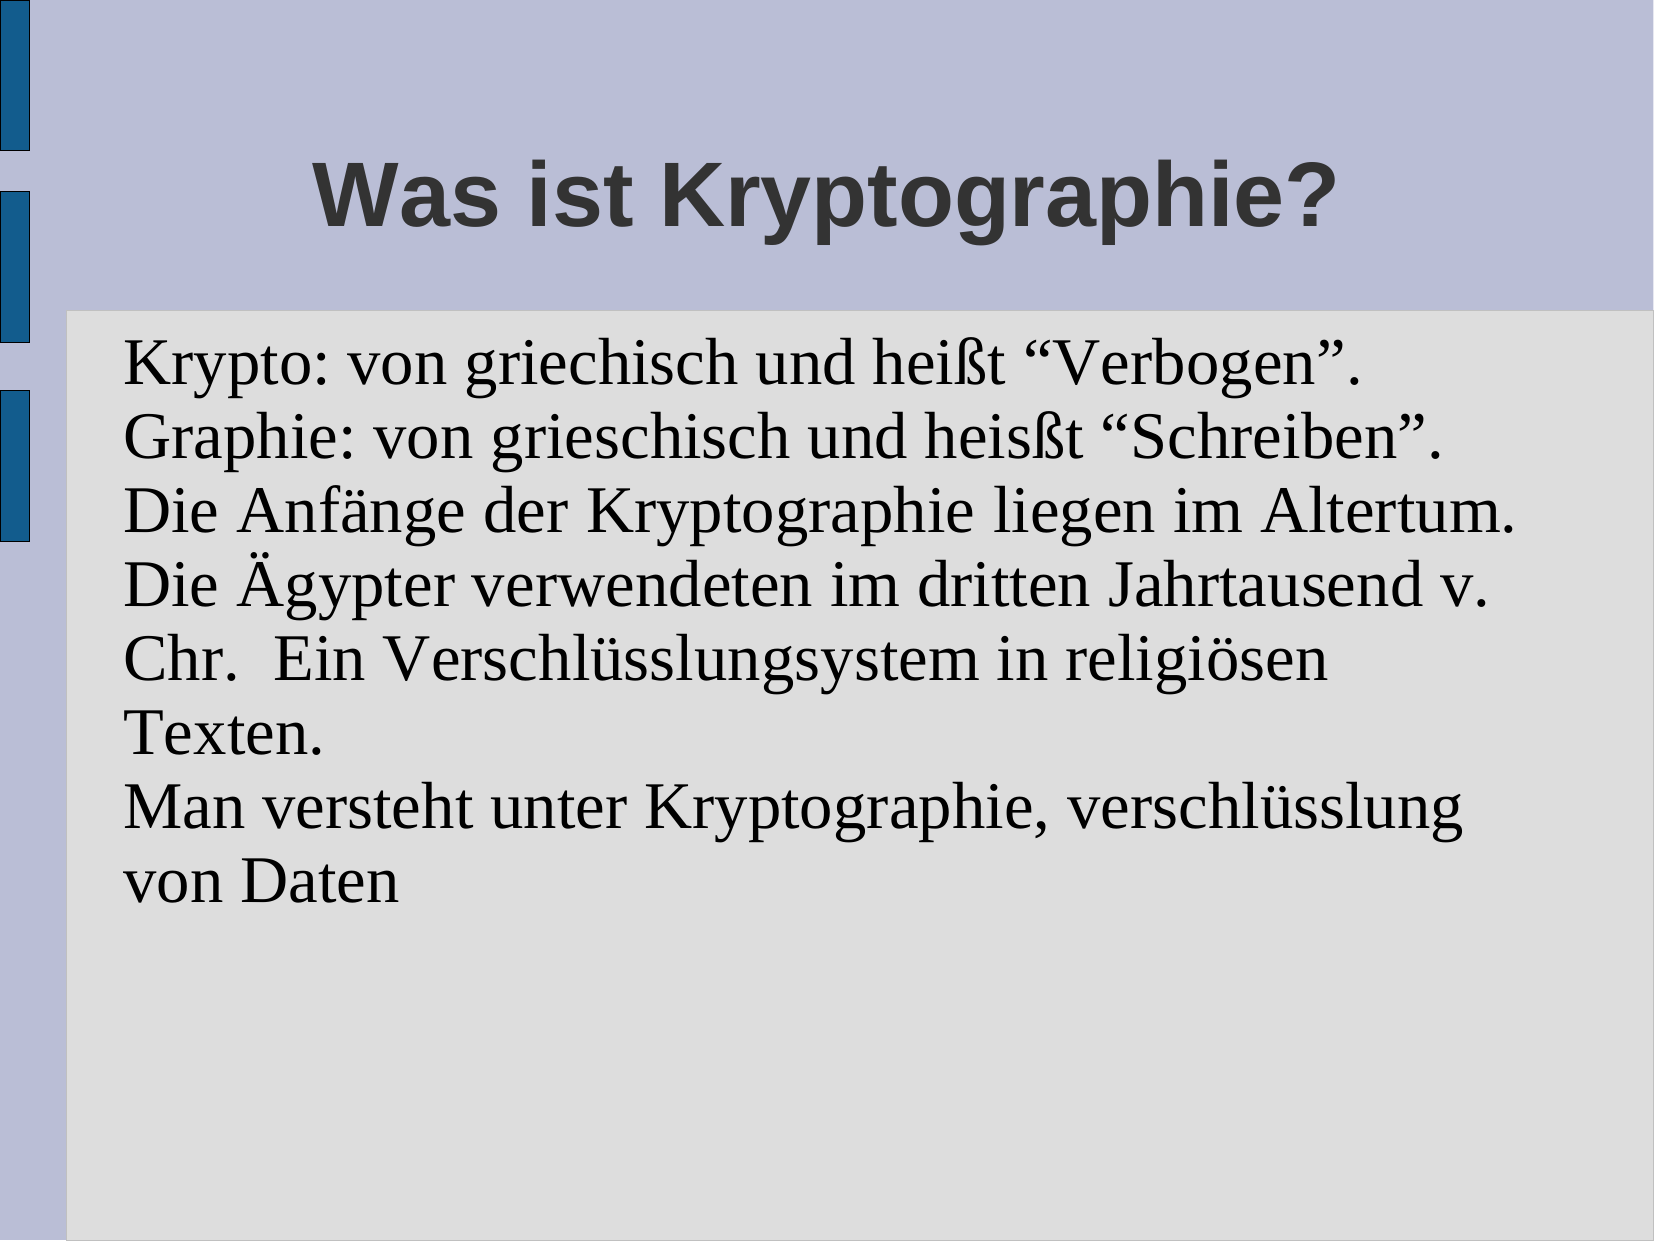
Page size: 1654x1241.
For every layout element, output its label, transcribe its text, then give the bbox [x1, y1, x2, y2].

list Krypto: von griechisch und heißt “Verbogen”. Graphie: von grieschisch und heisßt “Schreiben”. Die Anfänge der Kryptographie liegen im Altertum. Die Ägypter verwendeten im dritten Jahrtausend v. Chr. Ein Verschlüsslungsystem in religiösen Texten. Man versteht unter Kryptographie, verschlüsslung von Daten [123, 324, 1536, 1107]
title Was ist Kryptographie? [121, 91, 1534, 299]
